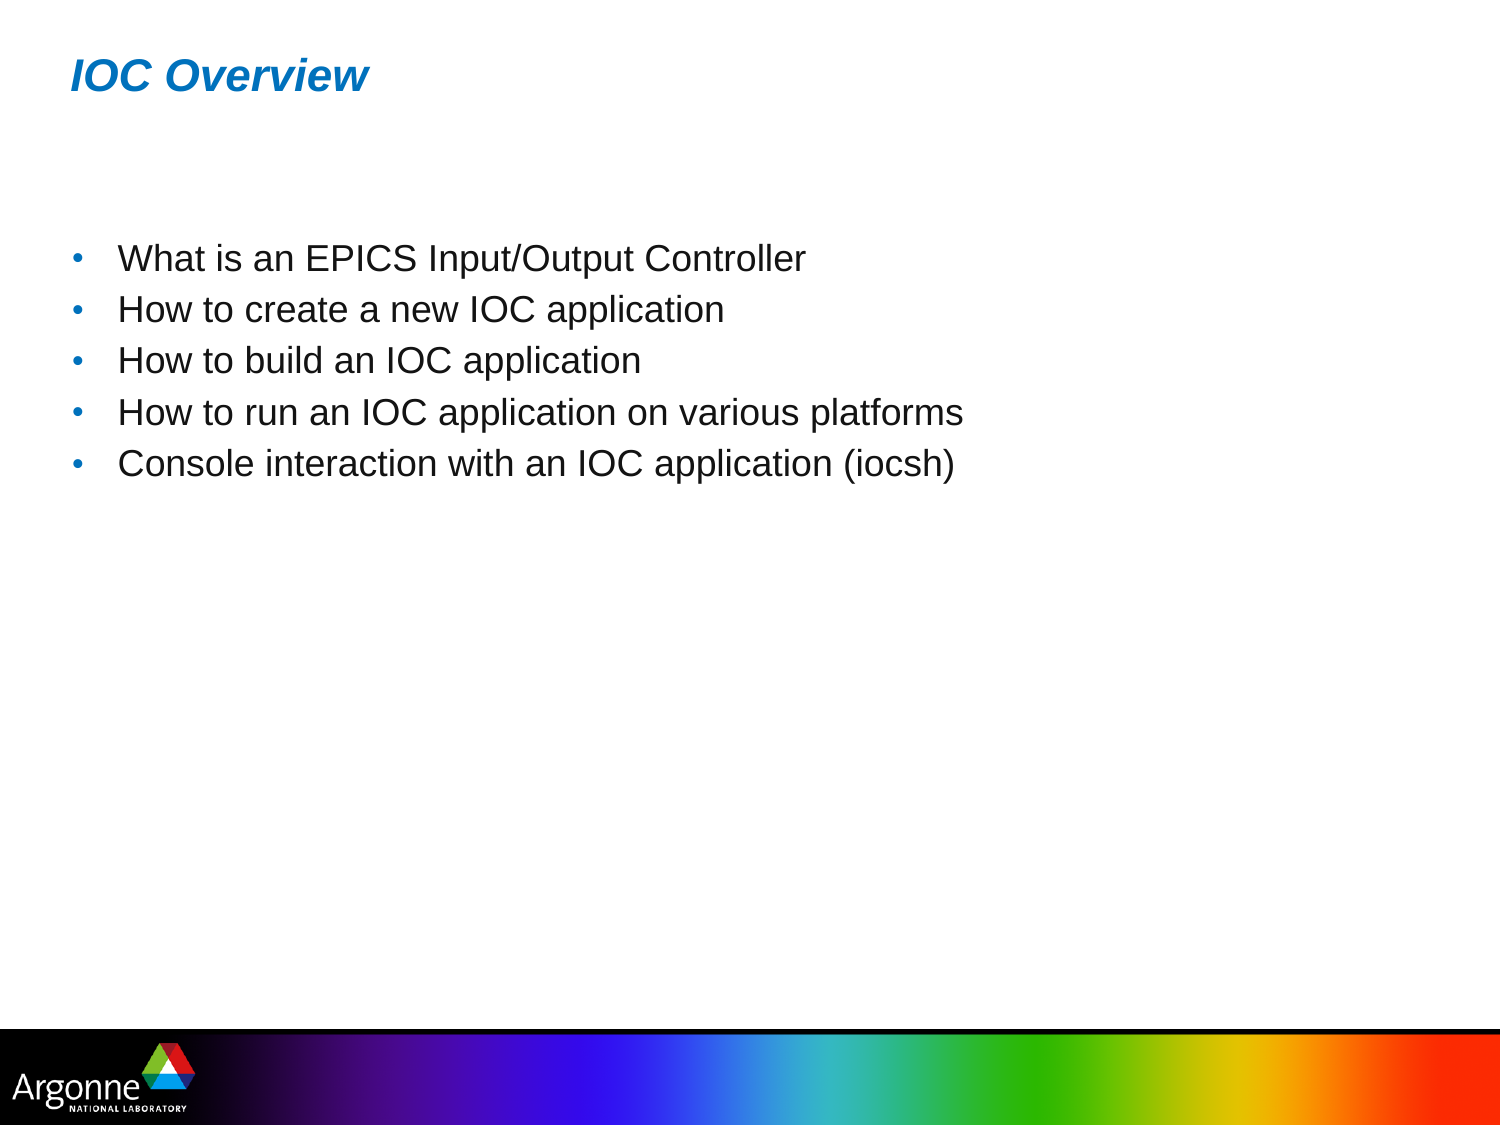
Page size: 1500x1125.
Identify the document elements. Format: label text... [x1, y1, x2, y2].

list What is an EPICS Input/Output Controller How to create a new IOC application How to build an IOC application How to run an IOC application on various platforms Console interaction with an IOC application (iocsh) [56, 229, 1359, 510]
title IOC Overview [55, 54, 1361, 112]
picture [0, 1029, 1500, 1125]
